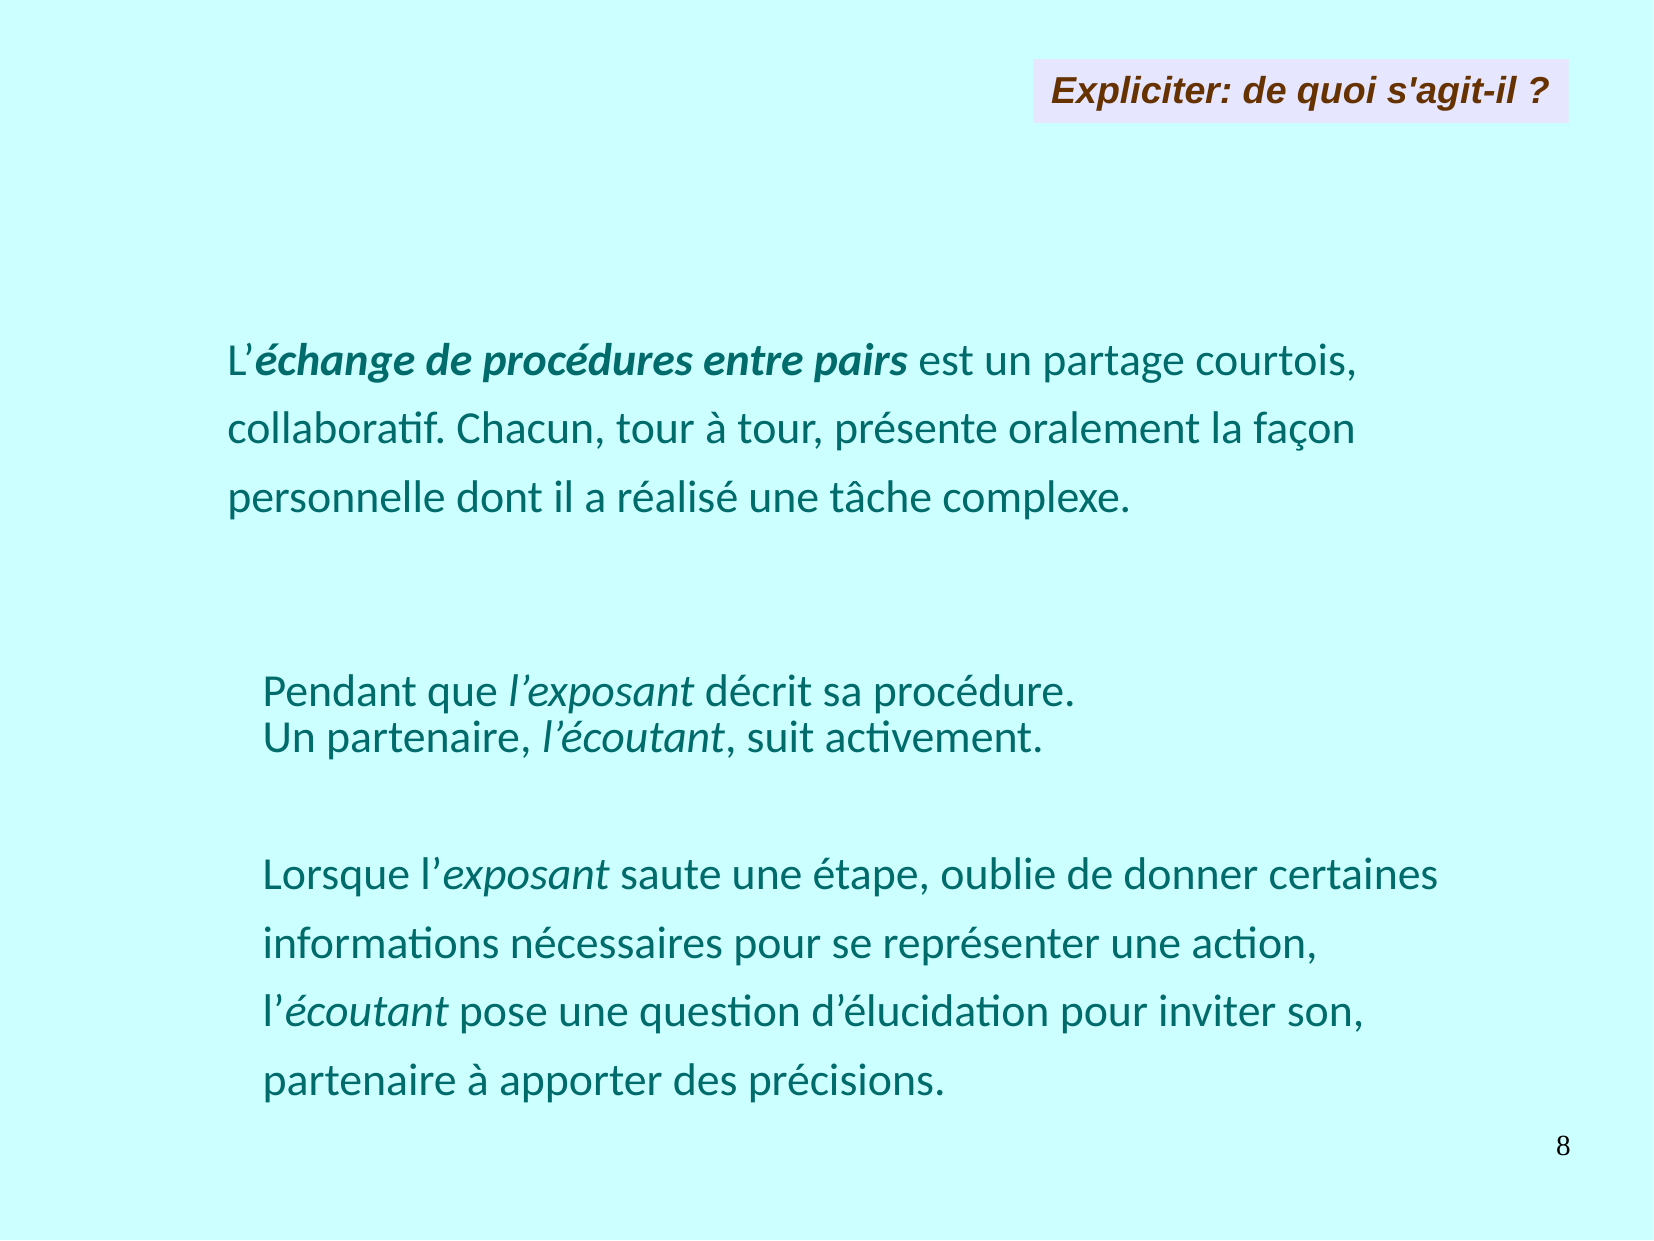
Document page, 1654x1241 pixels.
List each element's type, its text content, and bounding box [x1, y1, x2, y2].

text_box Expliciter: de quoi s'agit-il ? [1033, 59, 1569, 123]
text_box L’échange de procédures entre pairs est un partage courtois, collaboratif. Chacun, tour à tour, présente oralement la façon personnelle dont il a réalisé une tâche complexe. [212, 310, 1453, 532]
text_box Pendant que l’exposant décrit sa procédure. Un partenaire, l’écoutant, suit activement. Lorsque l’exposant saute une étape, oublie de donner certaines informations nécessaires pour se représenter une action, l’écoutant pose une question d’élucidation pour inviter son, partenaire à apporter des précisions. [248, 642, 1518, 1115]
